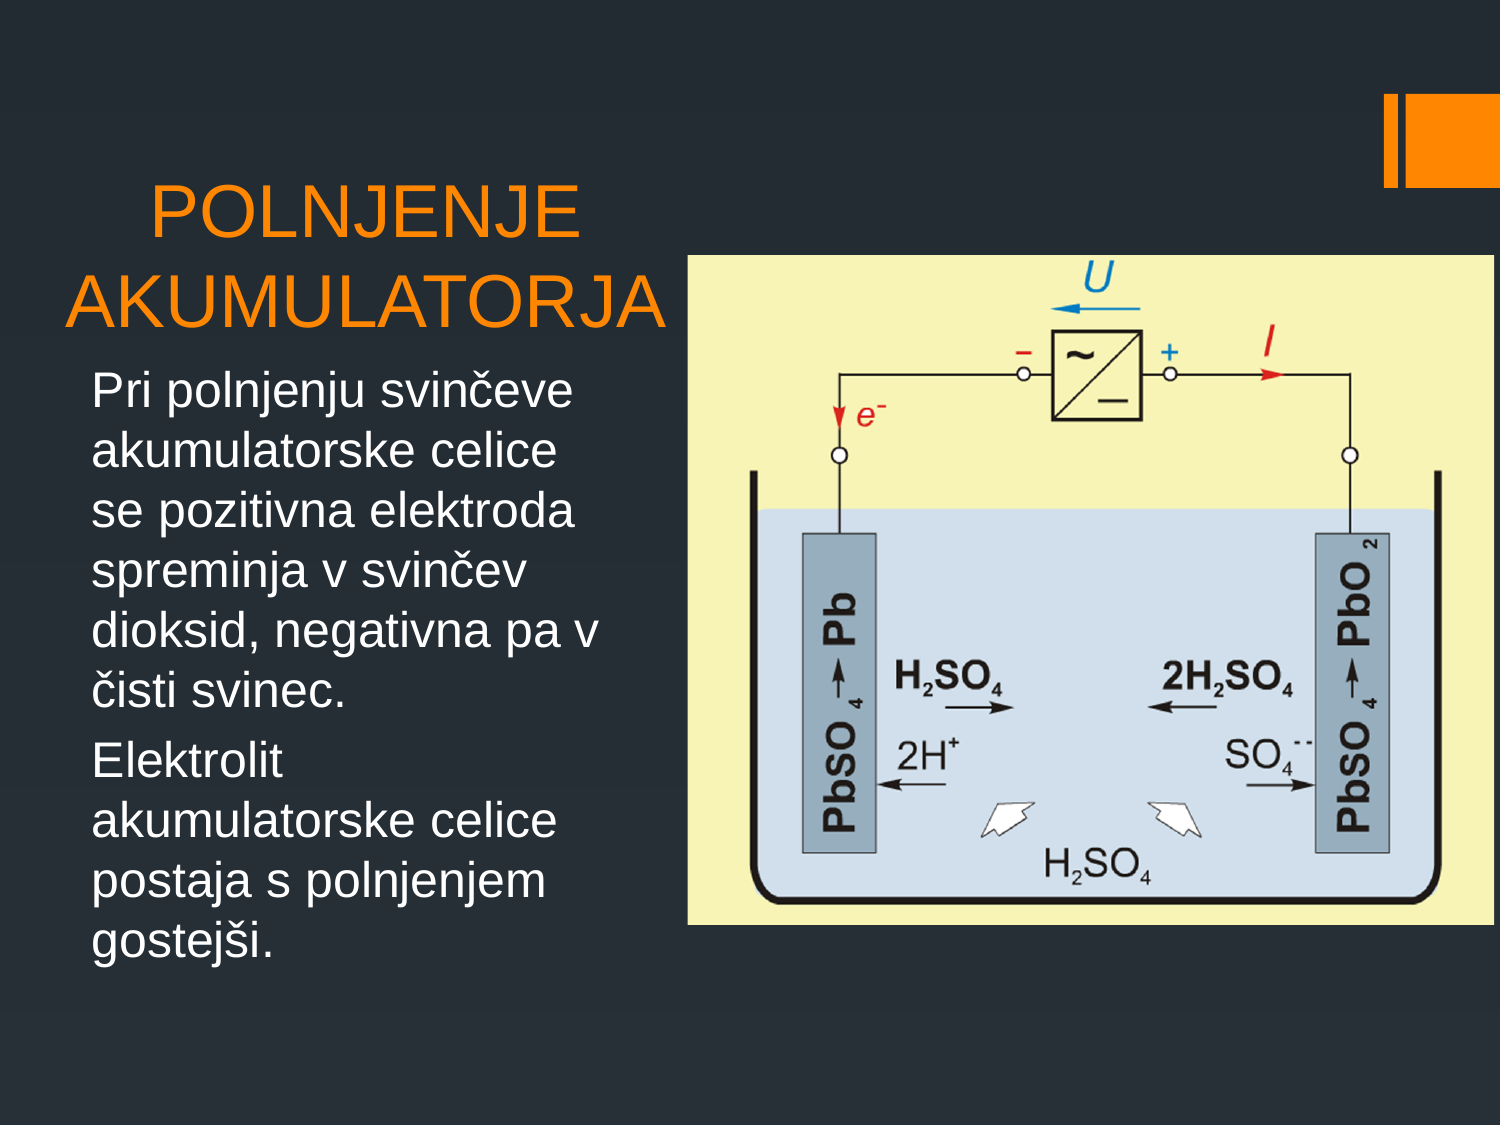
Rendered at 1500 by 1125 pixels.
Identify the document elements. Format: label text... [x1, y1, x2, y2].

title POLNJENJE AKUMULATORJA [41, 66, 691, 350]
list Pri polnjenju svinčeve akumulatorske celice se pozitivna elektroda spreminja v svinčev dioksid, negativna pa v čisti svinec. Elektrolit akumulatorske celice postaja s polnjenjem gostejši. [76, 350, 635, 1012]
picture [687, 255, 1495, 925]
